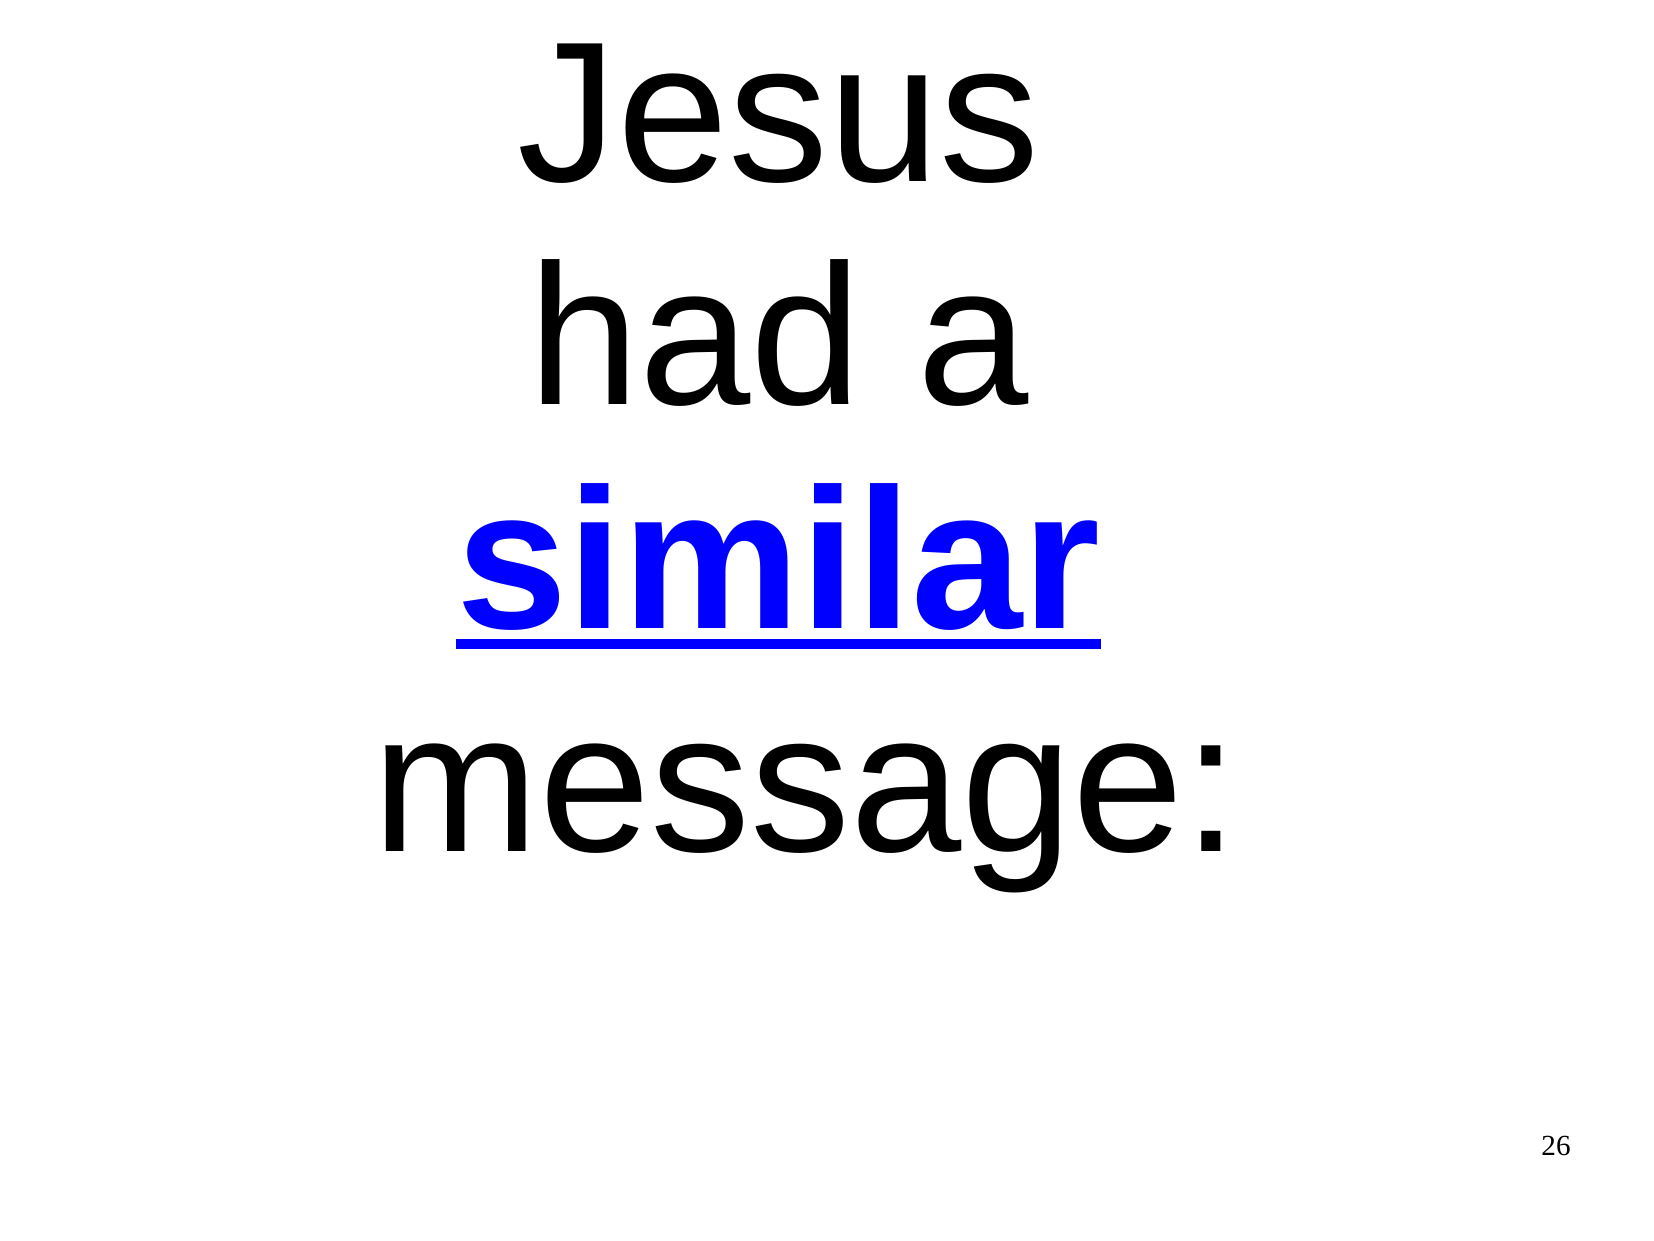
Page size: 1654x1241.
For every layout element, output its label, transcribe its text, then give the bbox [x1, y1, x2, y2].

list Jesus had a similar message: [0, 0, 1613, 1201]
